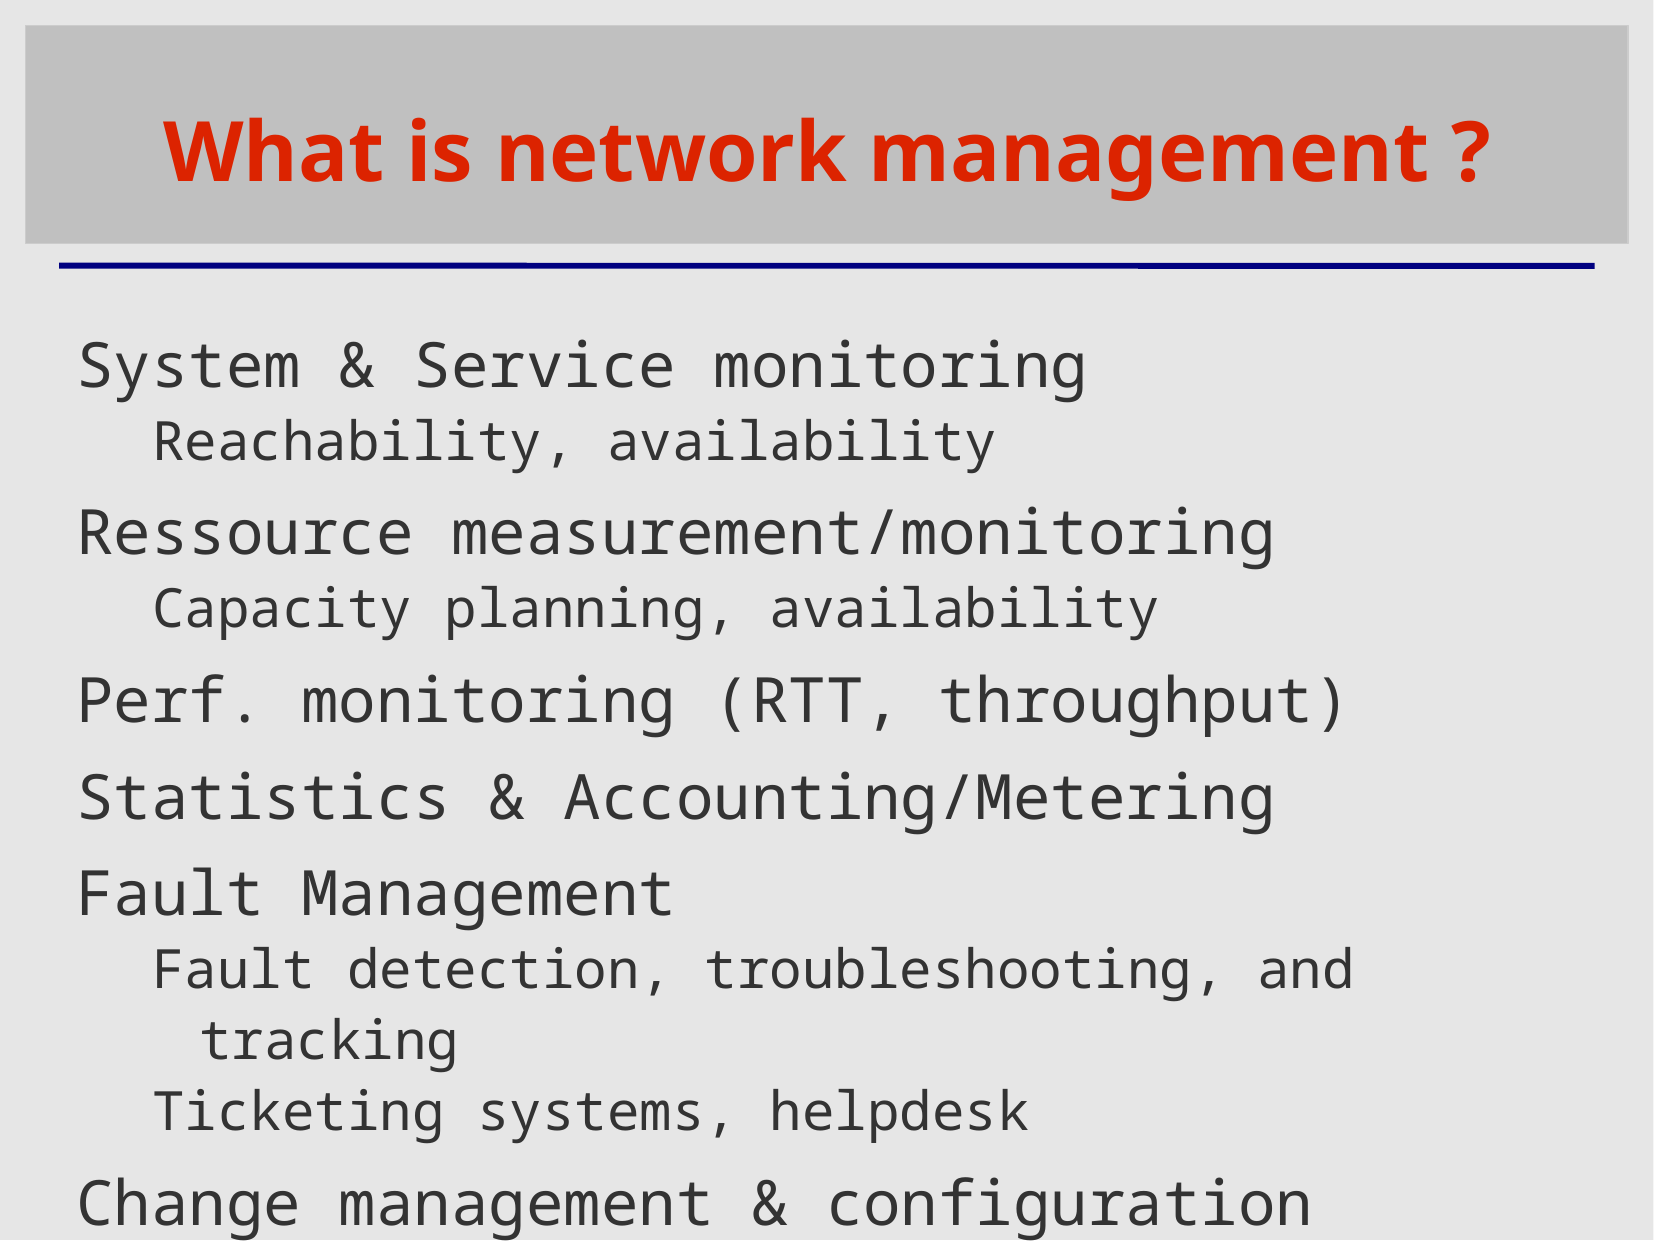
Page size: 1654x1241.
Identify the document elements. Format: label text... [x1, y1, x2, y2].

title What is network management ? [121, 46, 1534, 254]
list System & Service monitoring Reachability, availability Ressource measurement/monitoring Capacity planning, availability Perf. monitoring (RTT, throughput)‏ Statistics & Accounting/Metering Fault Management Fault detection, troubleshooting, and tracking Ticketing systems, helpdesk Change management & configuration monitoring [59, 322, 1595, 1213]
